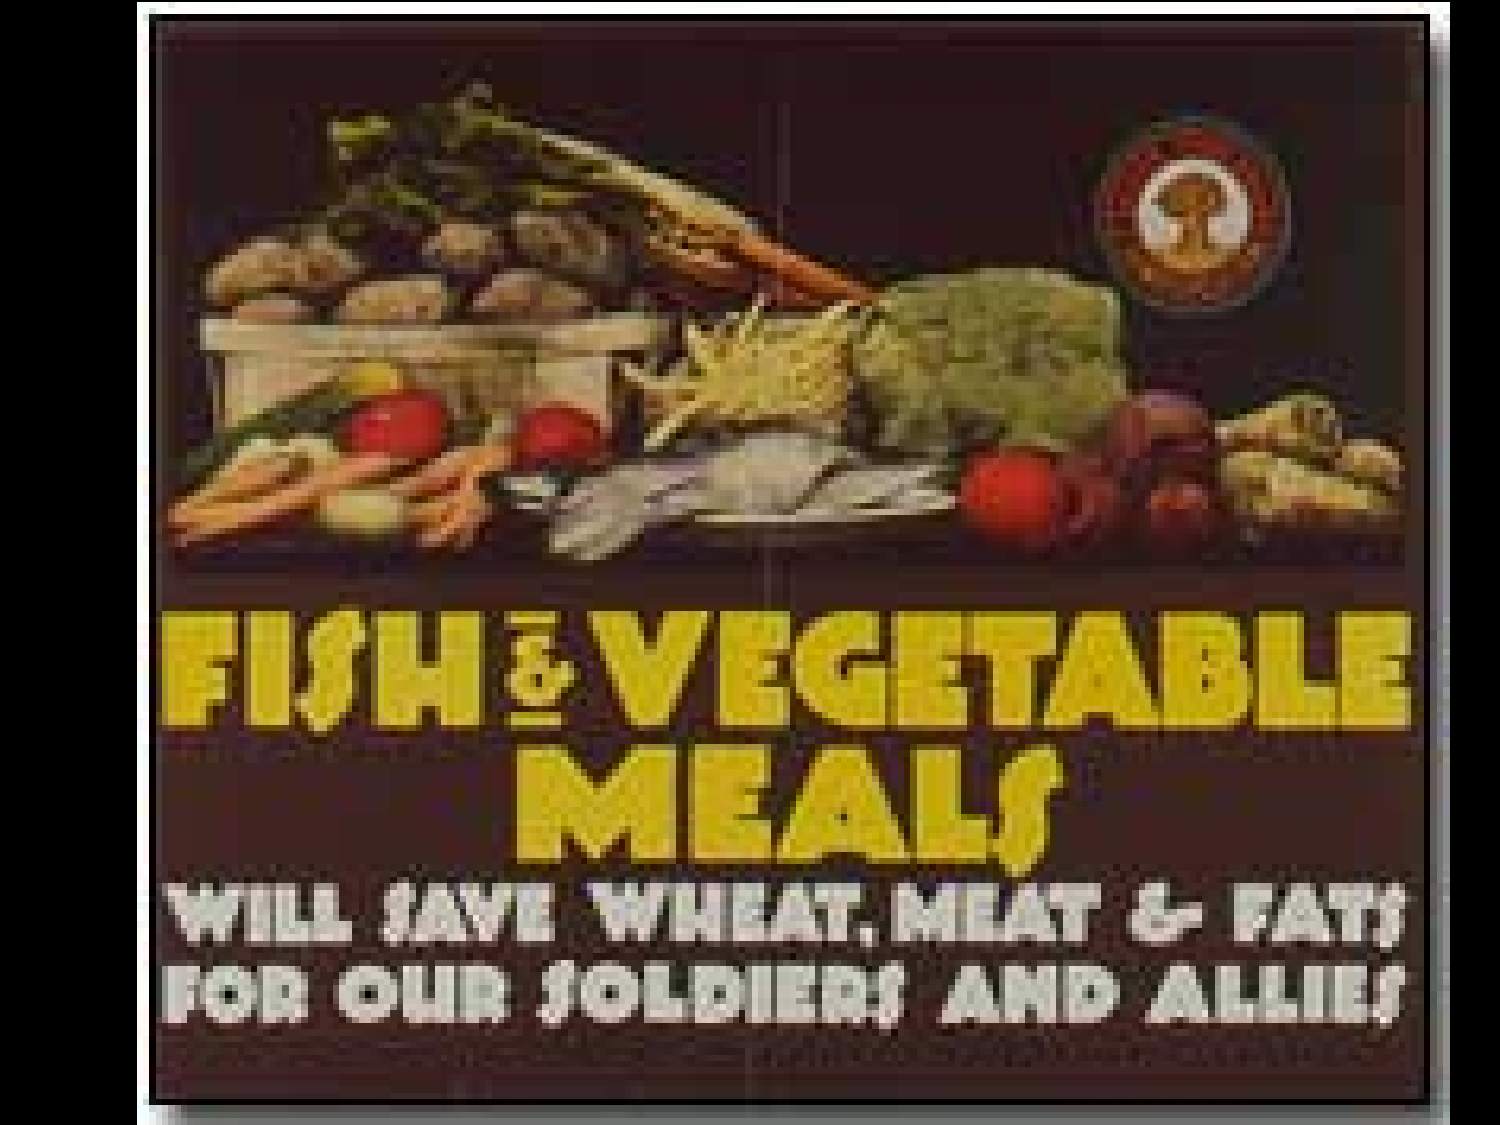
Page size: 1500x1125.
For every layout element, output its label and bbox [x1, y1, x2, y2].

picture [137, 2, 1450, 1125]
